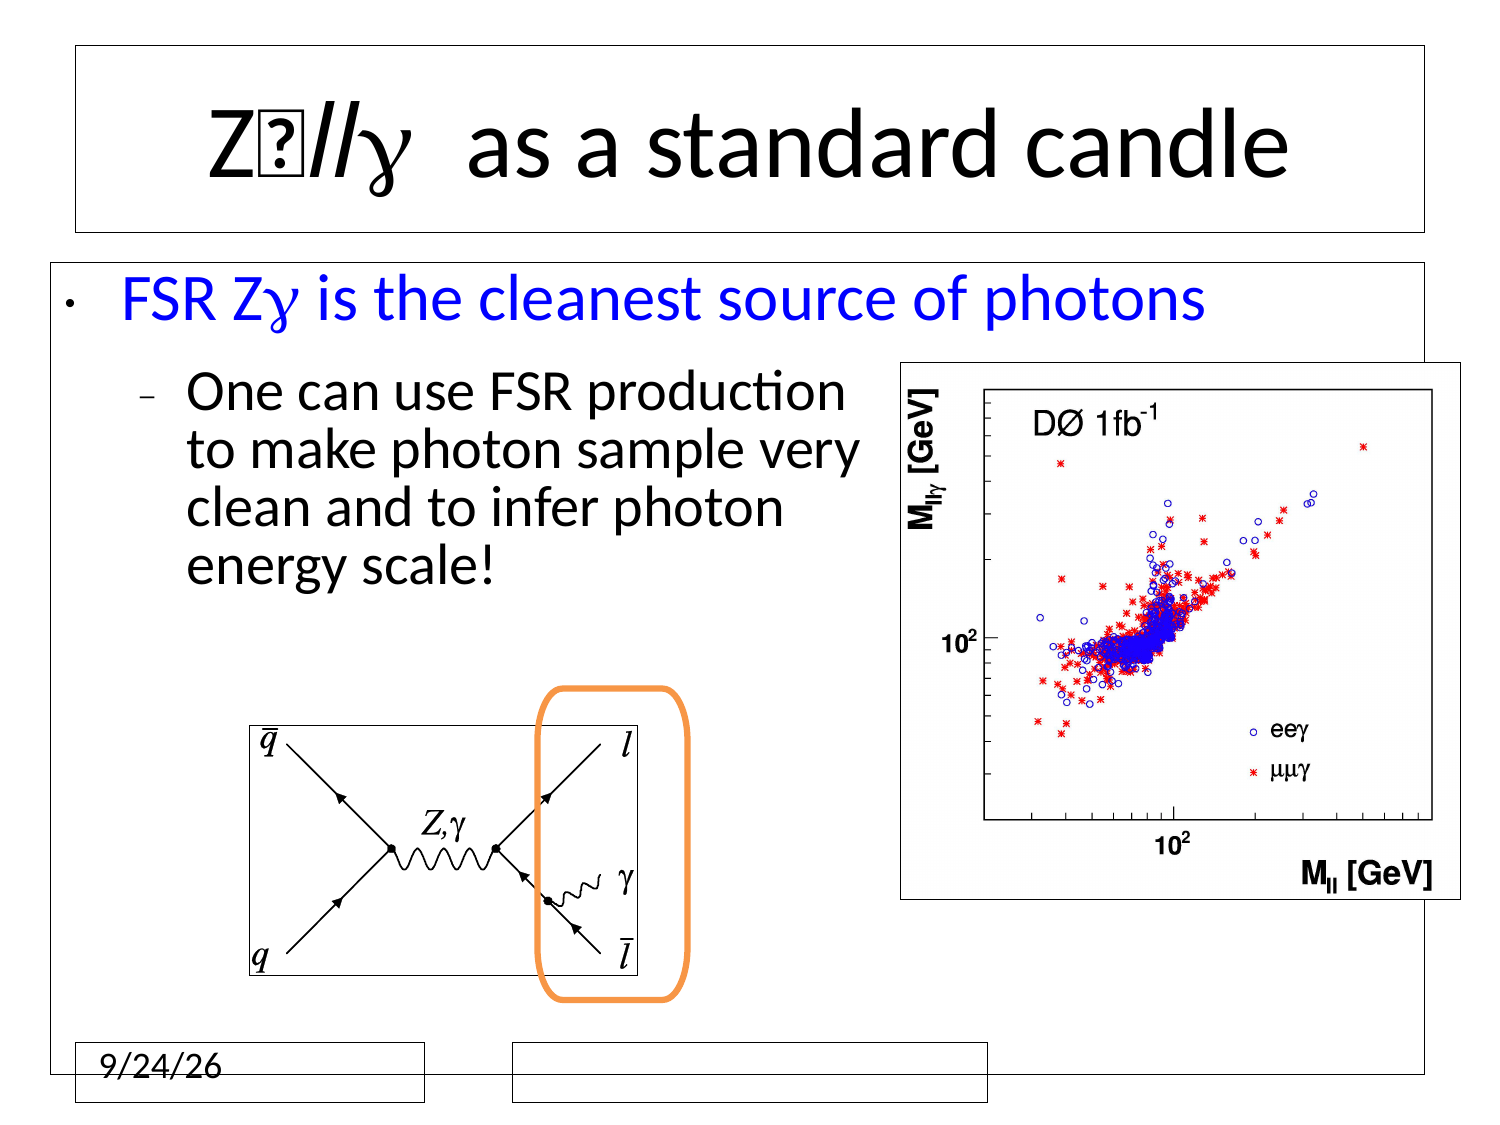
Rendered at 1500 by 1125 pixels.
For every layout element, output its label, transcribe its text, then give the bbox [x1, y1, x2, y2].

picture [900, 362, 1461, 900]
picture [541, 725, 638, 976]
list FSR Zg is the cleanest source of photons One can use FSR production to make photon sample very clean and to infer photon energy scale! [50, 262, 1425, 1075]
title Zllg as a standard candle [75, 45, 1425, 233]
picture [249, 725, 537, 976]
